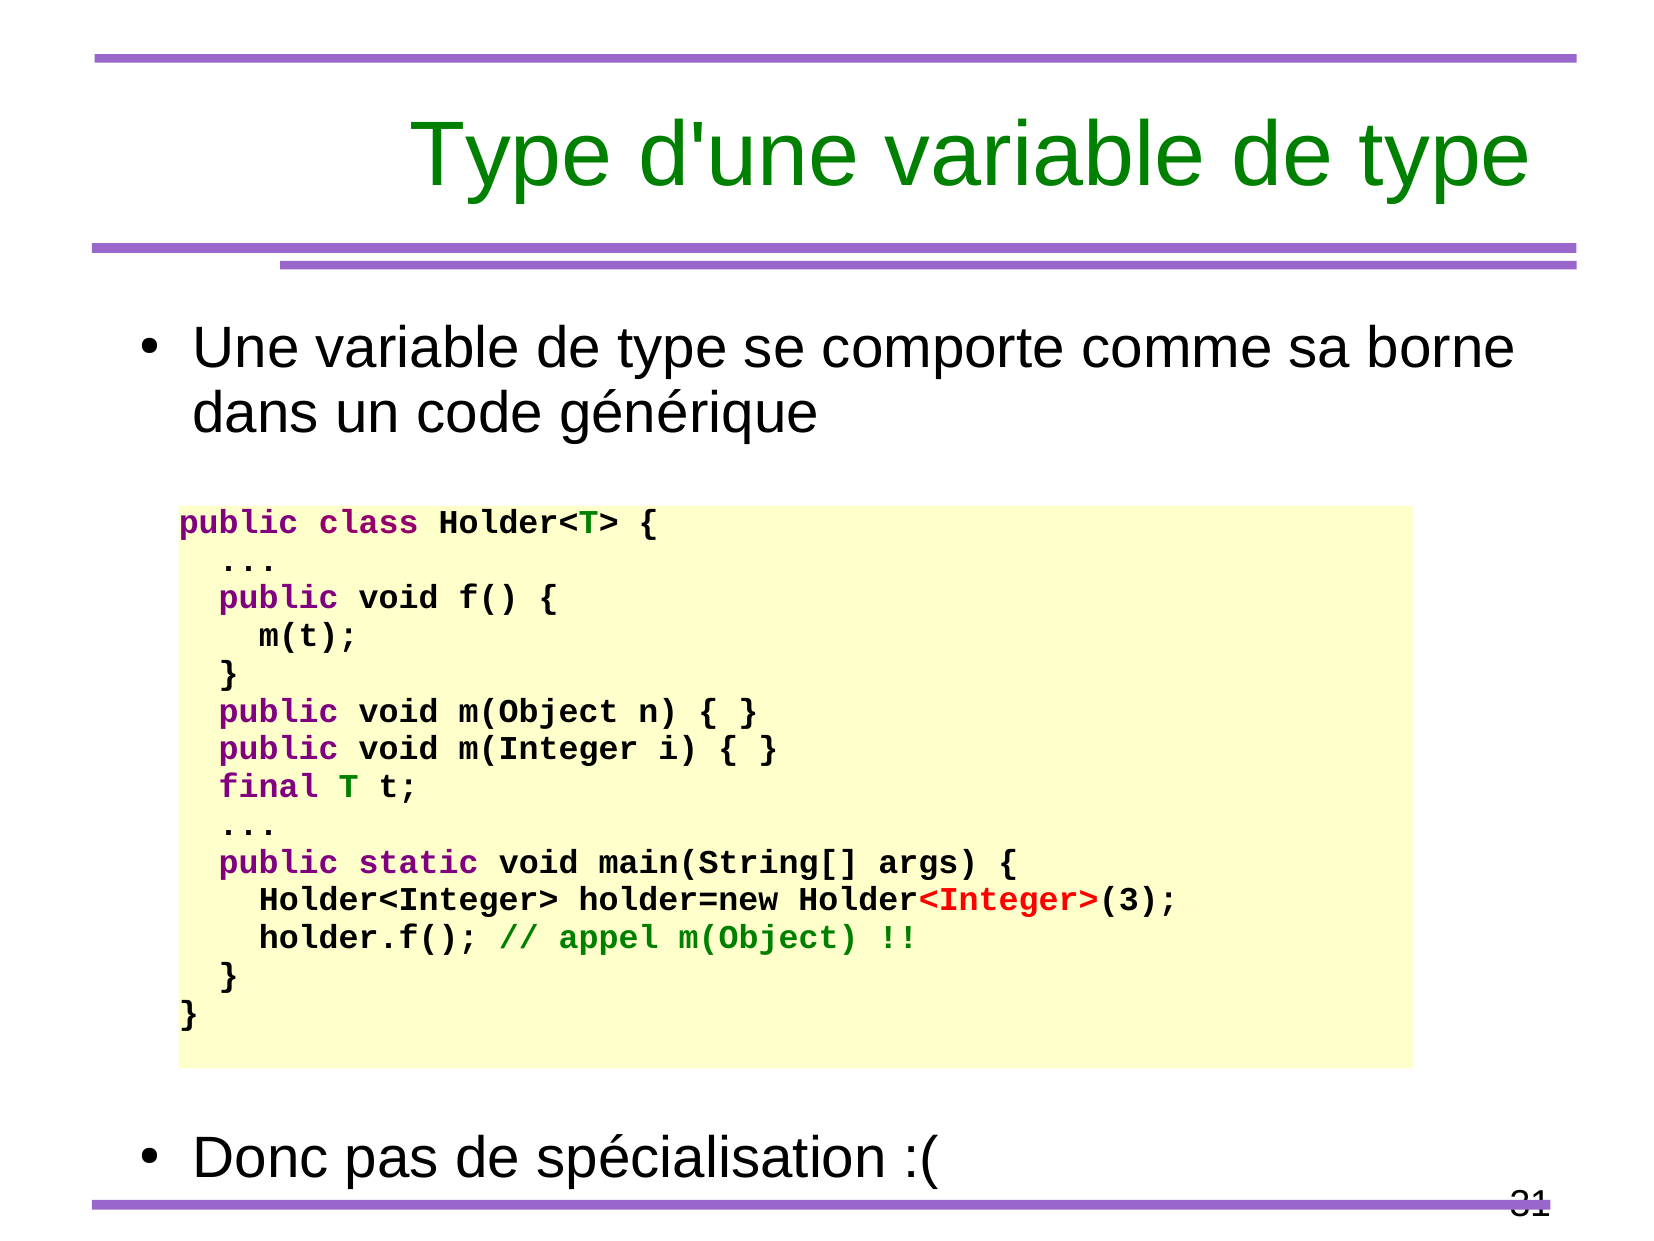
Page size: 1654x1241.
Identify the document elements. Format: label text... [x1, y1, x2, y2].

title Type d'une variable de type [121, 49, 1534, 257]
list Une variable de type se comporte comme sa borne dans un code générique Donc pas de spécialisation :( [121, 315, 1534, 1191]
text_box public class Holder<T> { ... public void f() { m(t); } public void m(Object n) { } public void m(Integer i) { } final T t; ... public static void main(String[] args) { Holder<Integer> holder=new Holder<Integer>(3); holder.f(); // appel m(Object) !! } } [178, 505, 1413, 1069]
